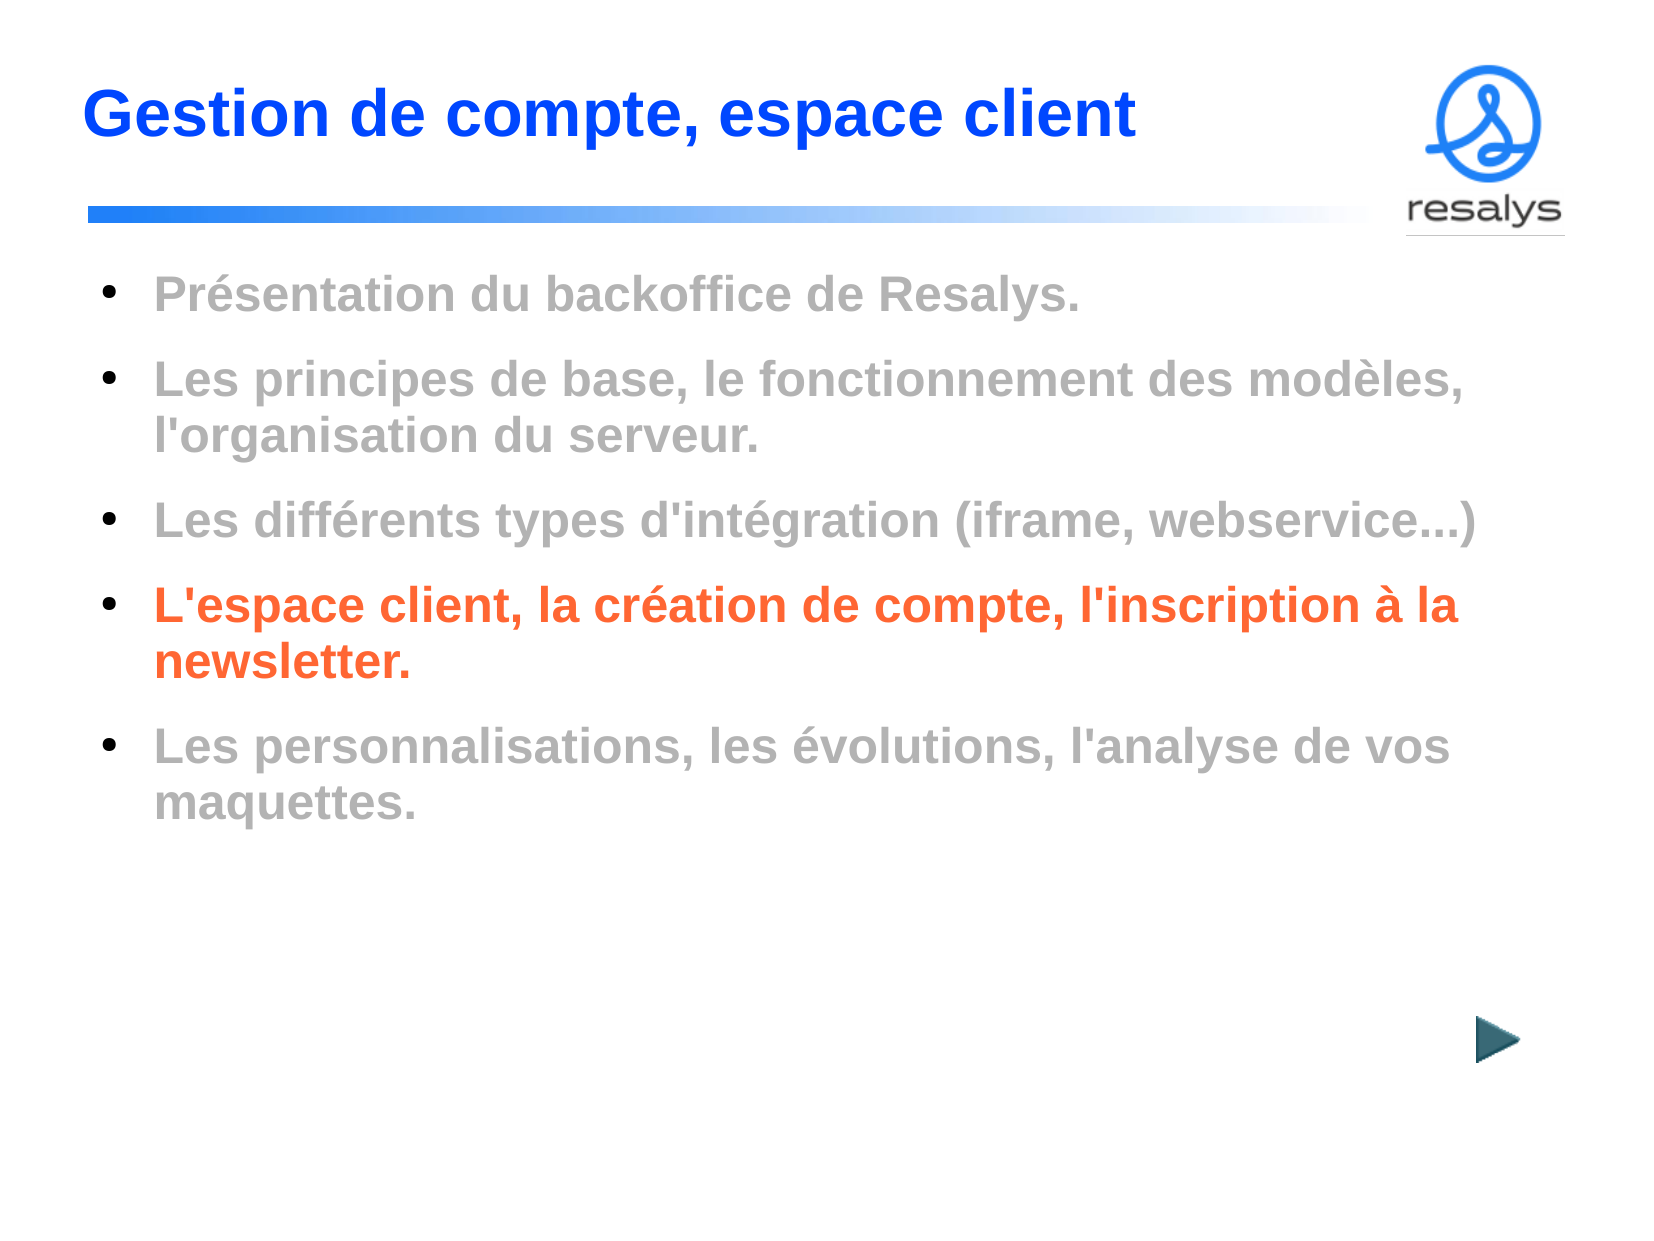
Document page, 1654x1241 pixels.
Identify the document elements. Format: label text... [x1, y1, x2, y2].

picture [1476, 1016, 1524, 1064]
list Présentation du backoffice de Resalys. Les principes de base, le fonctionnement des modèles, l'organisation du serveur. Les différents types d'intégration (iframe, webservice...) L'espace client, la création de compte, l'inscription à la newsletter. Les personnalisations, les évolutions, l'analyse de vos maquettes. [82, 265, 1571, 1109]
title Gestion de compte, espace client [82, 49, 1359, 178]
picture [88, 58, 1565, 237]
